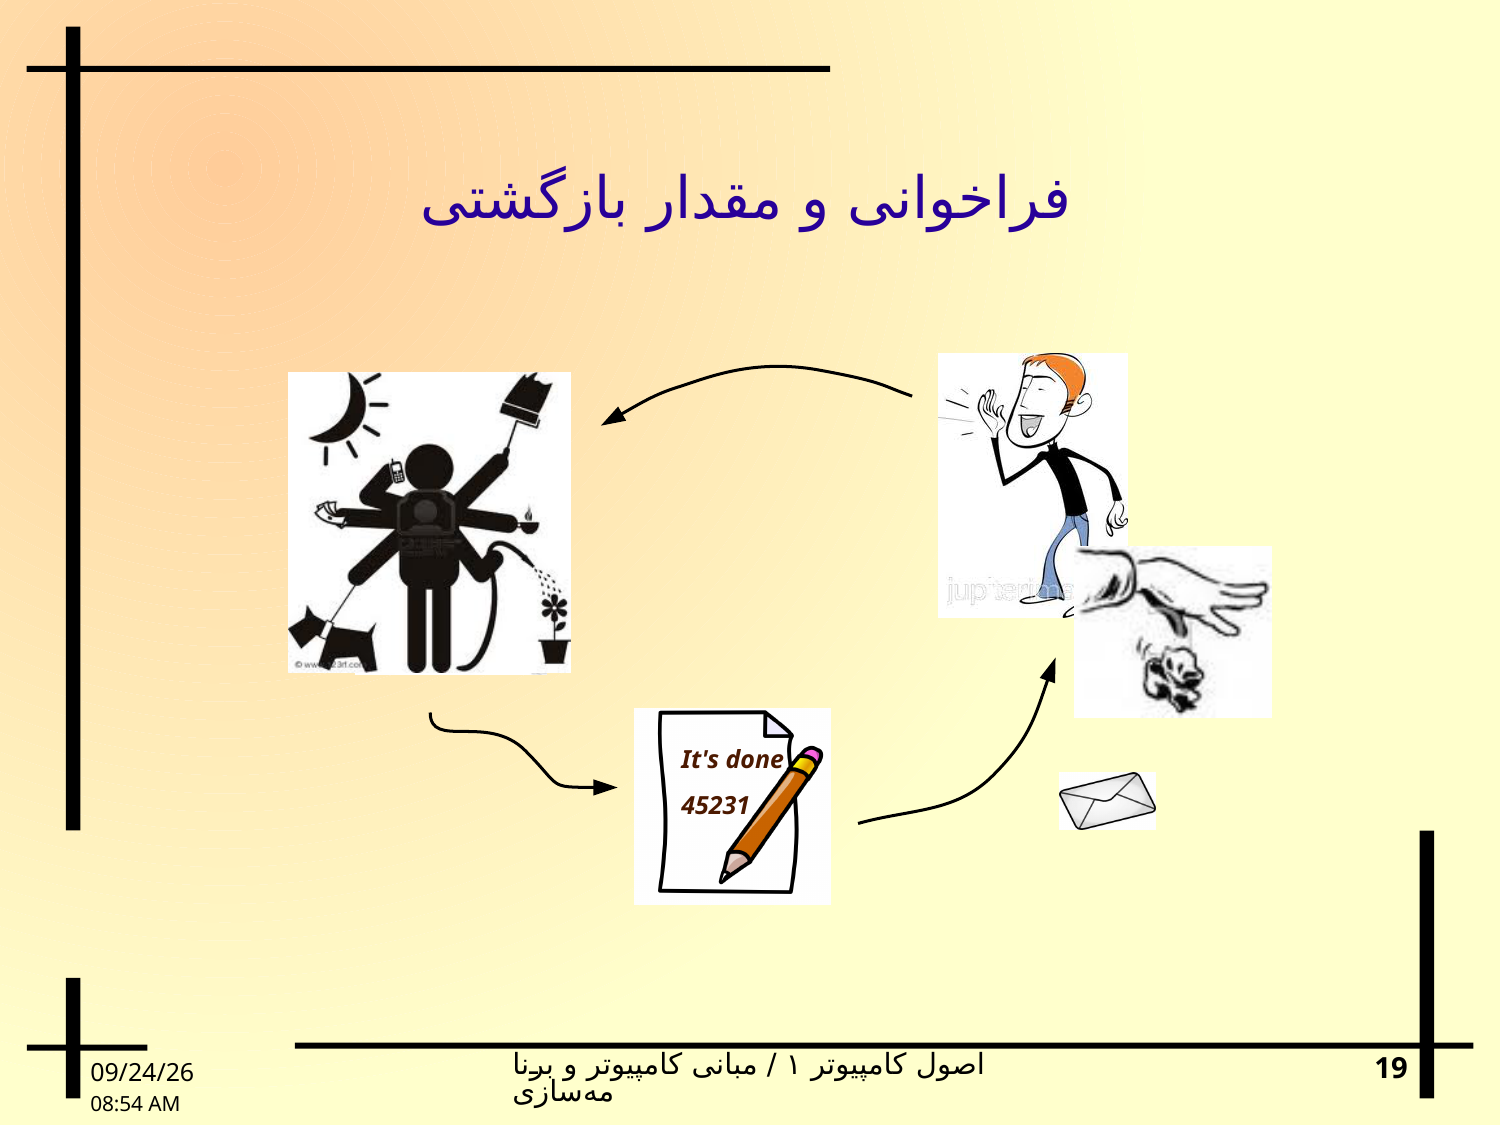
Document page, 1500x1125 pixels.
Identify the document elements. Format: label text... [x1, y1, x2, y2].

title فراخوانی و مقدار بازگشتی [131, 138, 1361, 258]
picture [938, 353, 1272, 718]
picture [634, 708, 831, 905]
picture [288, 372, 571, 676]
picture [1059, 772, 1156, 830]
